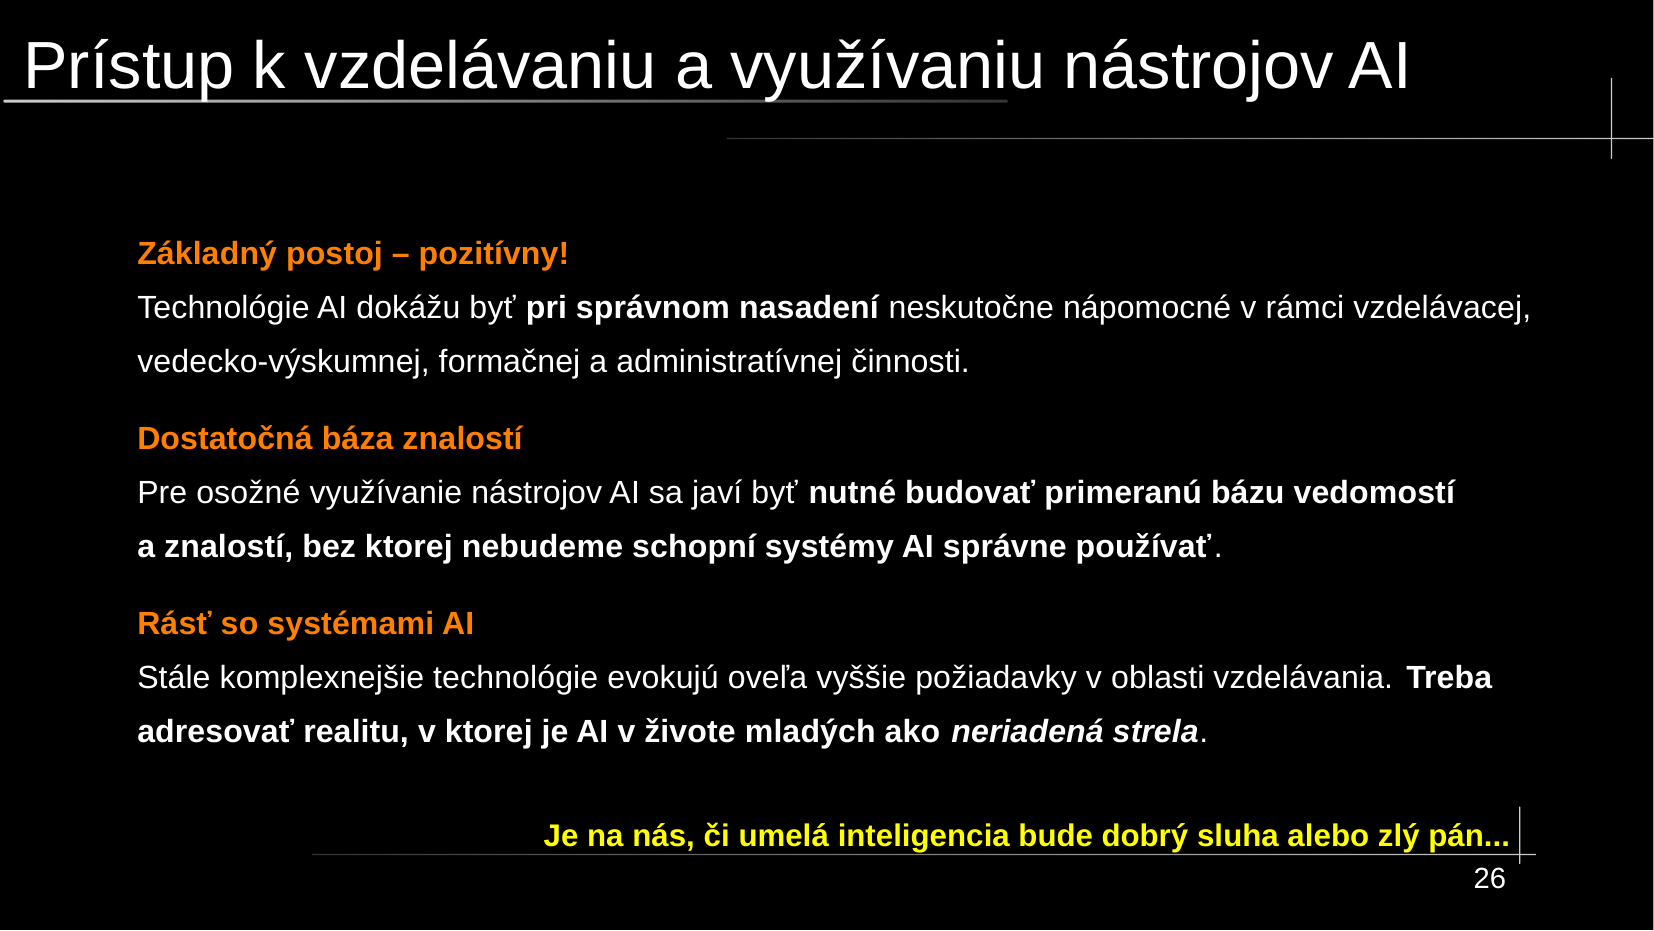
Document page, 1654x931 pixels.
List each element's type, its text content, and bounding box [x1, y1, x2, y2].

title Prístup k vzdelávaniu a využívaniu nástrojov AI [23, 11, 1589, 119]
title Je na nás, či umelá inteligencia bude dobrý sluha alebo zlý pán... [29, 801, 1512, 871]
list Základný postoj – pozitívny! Technológie AI dokážu byť pri správnom nasadení neskutočne nápomocné v rámci vzdelávacej, vedecko-výskumnej, formačnej a administratívnej činnosti. Dostatočná báza znalostí Pre osožné využívanie nástrojov AI sa javí byť nutné budovať primeranú bázu vedomostí a znalostí, bez ktorej nebudeme schopní systémy AI správne používať. Rásť so systémami AI Stále komplexnejšie technológie evokujú oveľa vyššie požiadavky v oblasti vzdelávania. Treba adresovať realitu, v ktorej je AI v živote mladých ako neriadená strela. [82, 217, 1571, 758]
